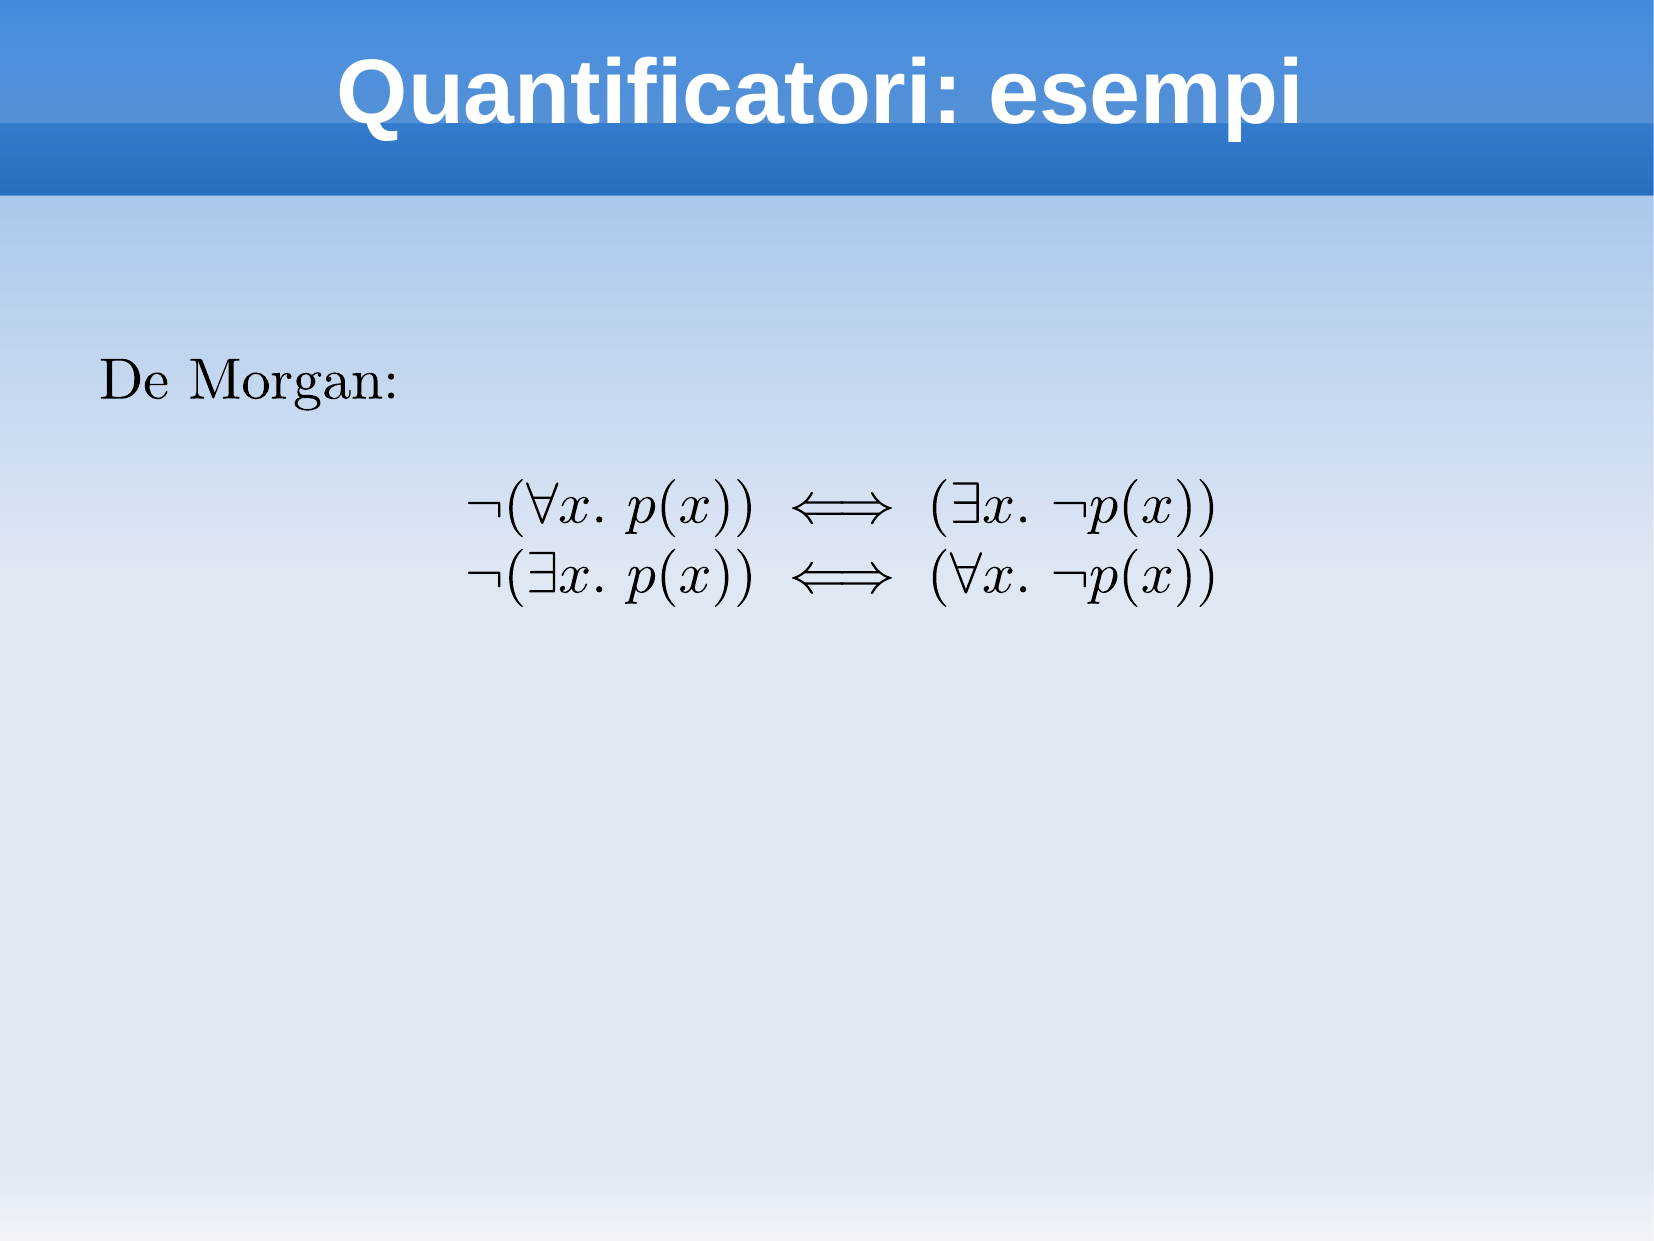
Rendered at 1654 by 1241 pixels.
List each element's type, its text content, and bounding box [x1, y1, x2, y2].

text_box [98, 358, 1219, 607]
picture [0, 0, 1654, 1241]
title Quantificatori: esempi [76, 0, 1565, 196]
